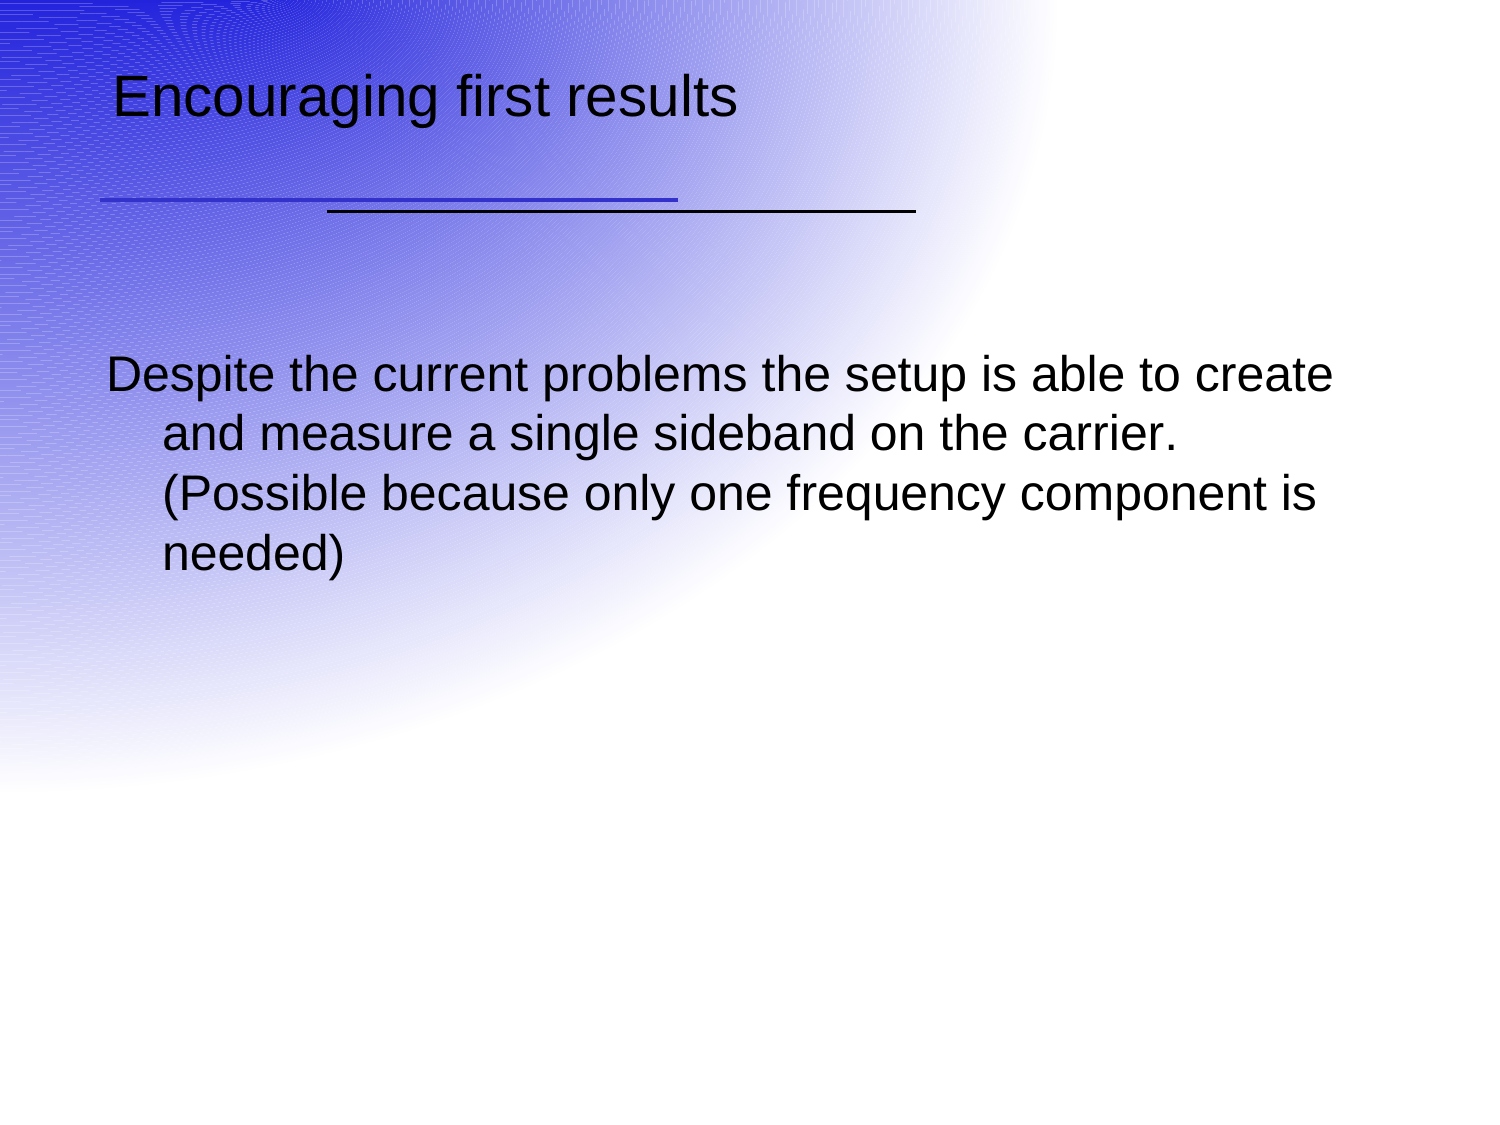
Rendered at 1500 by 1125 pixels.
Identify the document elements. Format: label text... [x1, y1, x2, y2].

title Encouraging first results [112, 24, 1388, 163]
list Despite the current problems the setup is able to create and measure a single sideband on the carrier. (Possible because only one frequency component is needed) [105, 341, 1381, 803]
